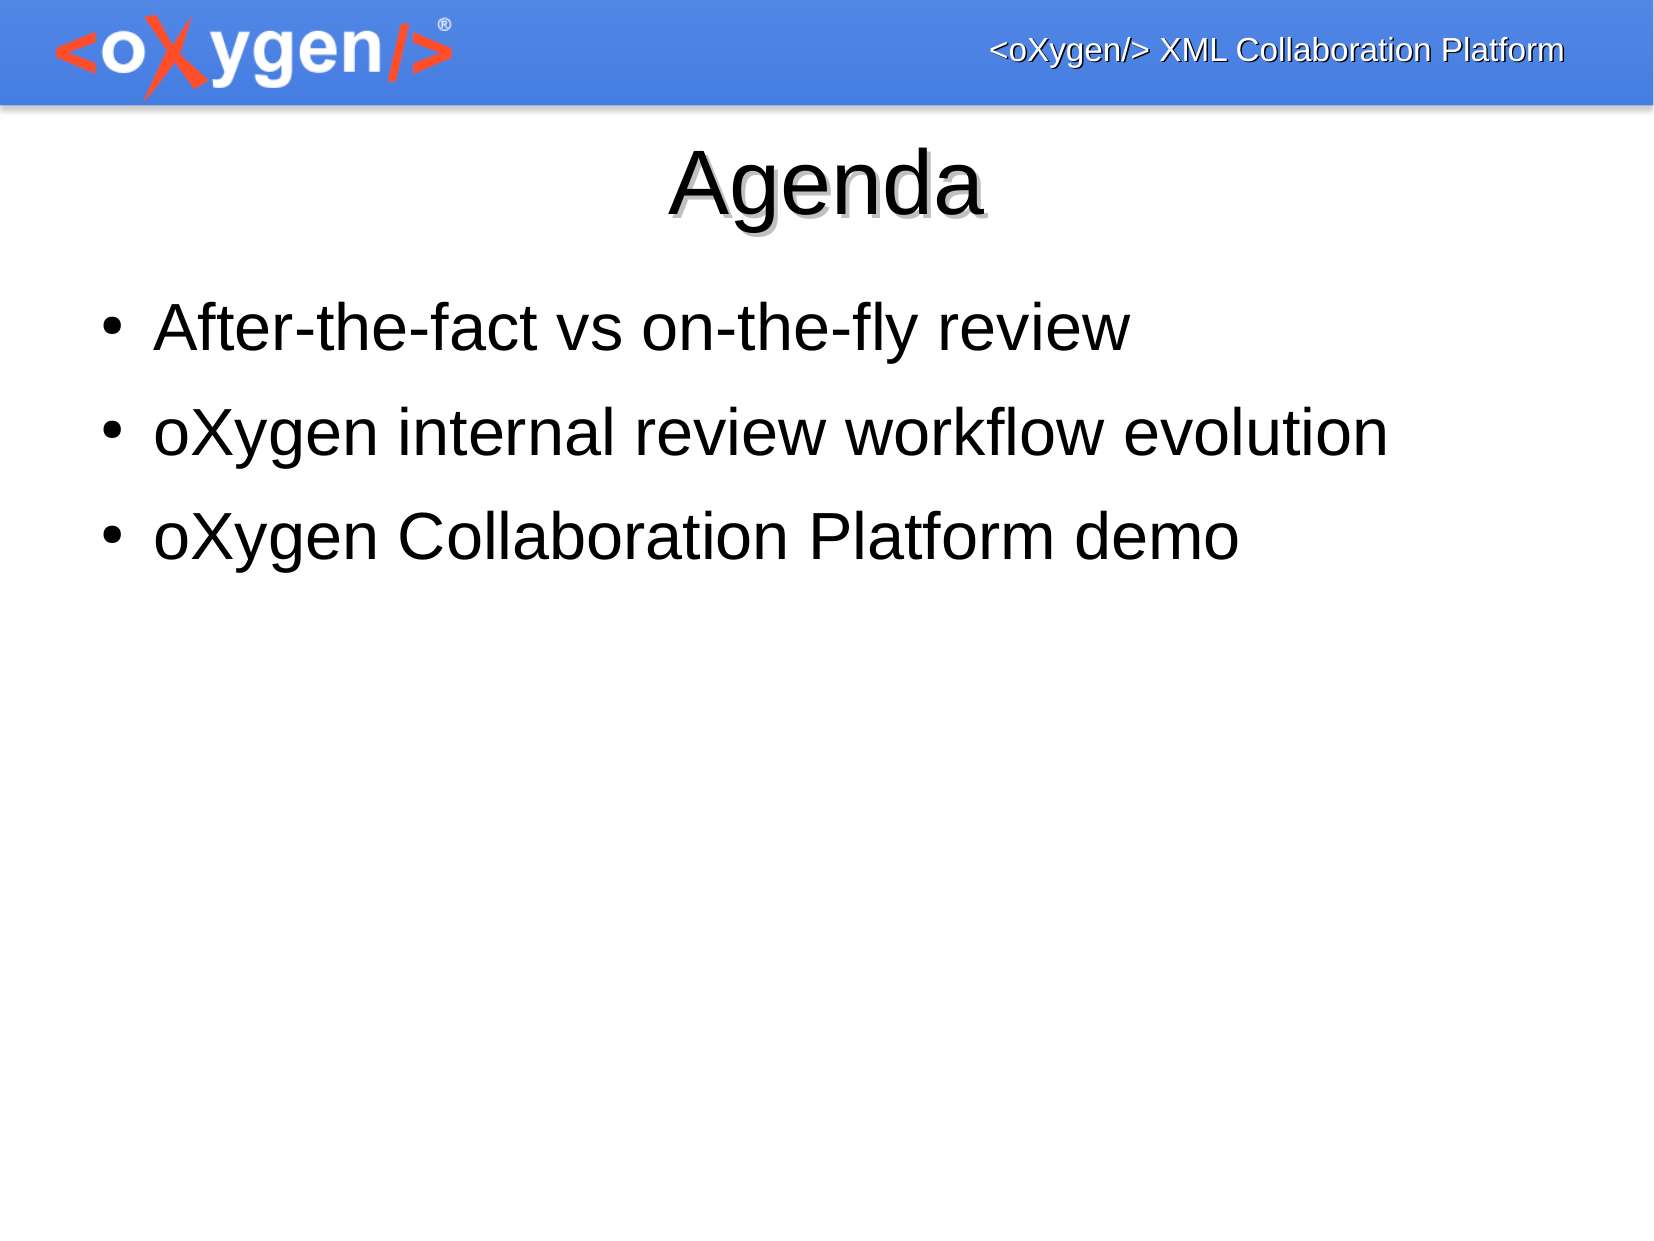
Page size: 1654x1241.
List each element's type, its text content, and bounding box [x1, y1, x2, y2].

title Agenda [82, 78, 1571, 287]
list After-the-fact vs on-the-fly review oXygen internal review workflow evolution oXygen Collaboration Platform demo [82, 290, 1571, 1010]
picture [0, 0, 1654, 119]
